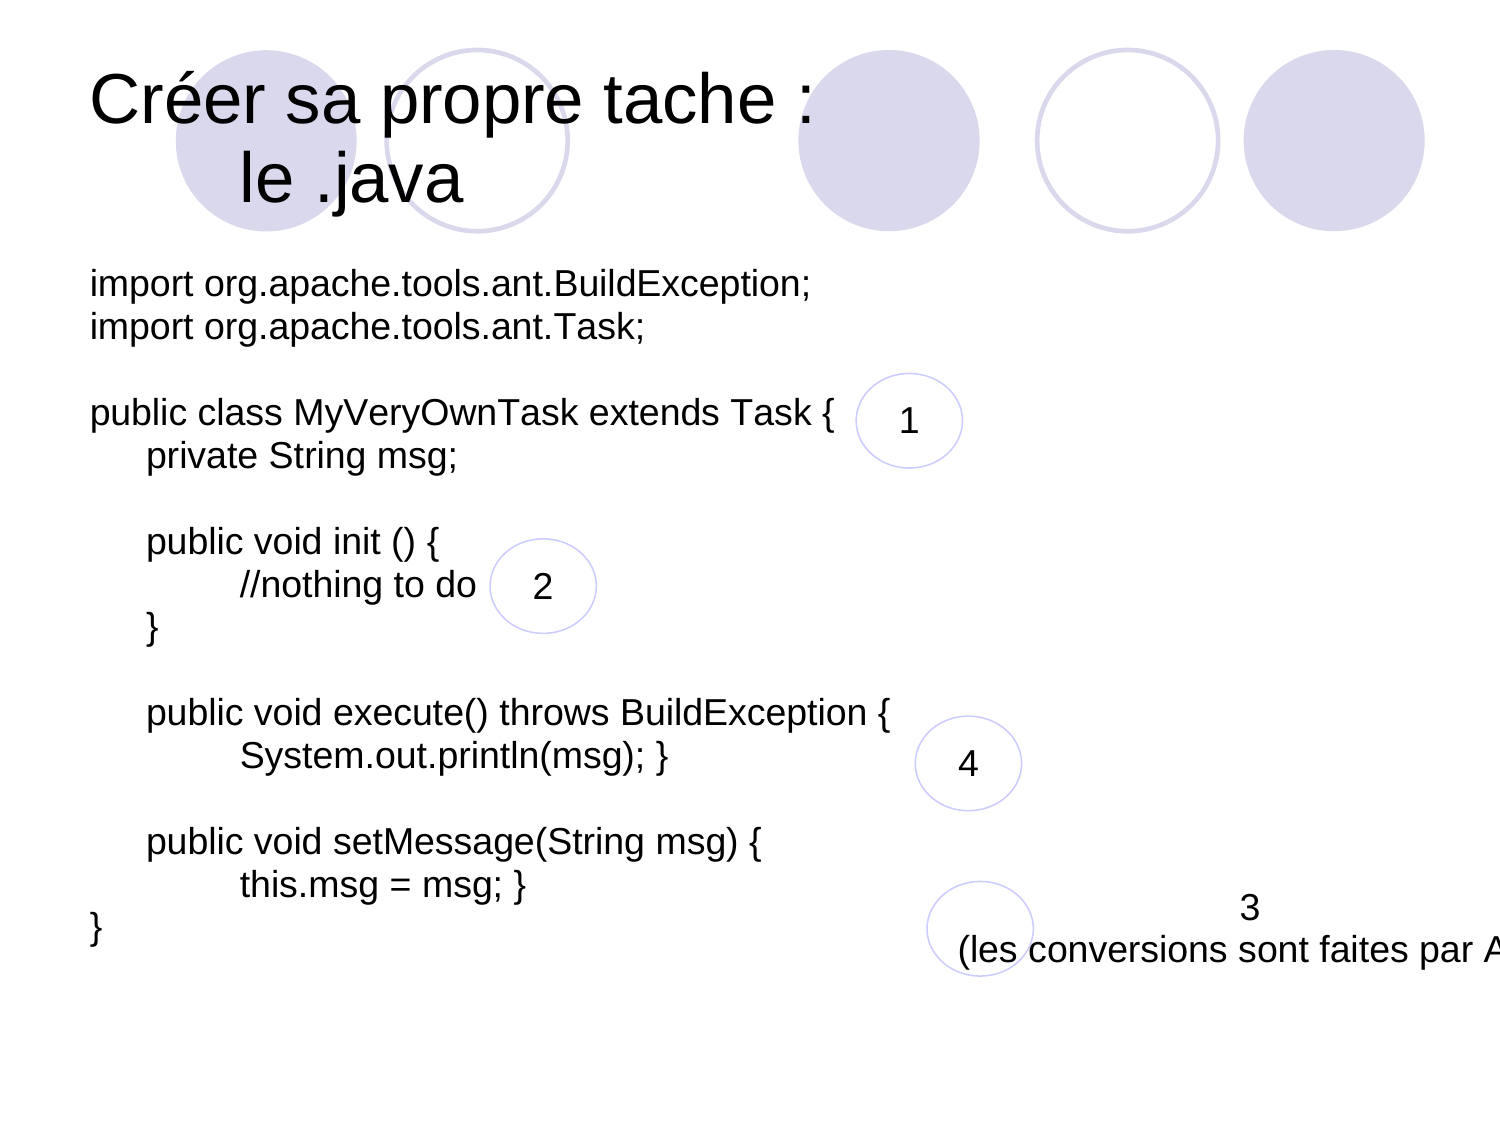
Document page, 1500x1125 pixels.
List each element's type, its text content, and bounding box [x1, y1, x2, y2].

text_box 4 [915, 716, 1022, 811]
text_box 1 [856, 373, 963, 469]
text_box 3 (les conversions sont faites par Ant) [927, 881, 1034, 977]
text_box 2 [490, 538, 597, 634]
title Créer sa propre tache : le .java [75, 26, 1426, 252]
list import org.apache.tools.ant.BuildException; import org.apache.tools.ant.Task; public class MyVeryOwnTask extends Task { private String msg; public void init () { //nothing to do } public void execute() throws BuildException { System.out.println(msg); } public void setMessage(String msg) { this.msg = msg; } } [75, 262, 1426, 1125]
